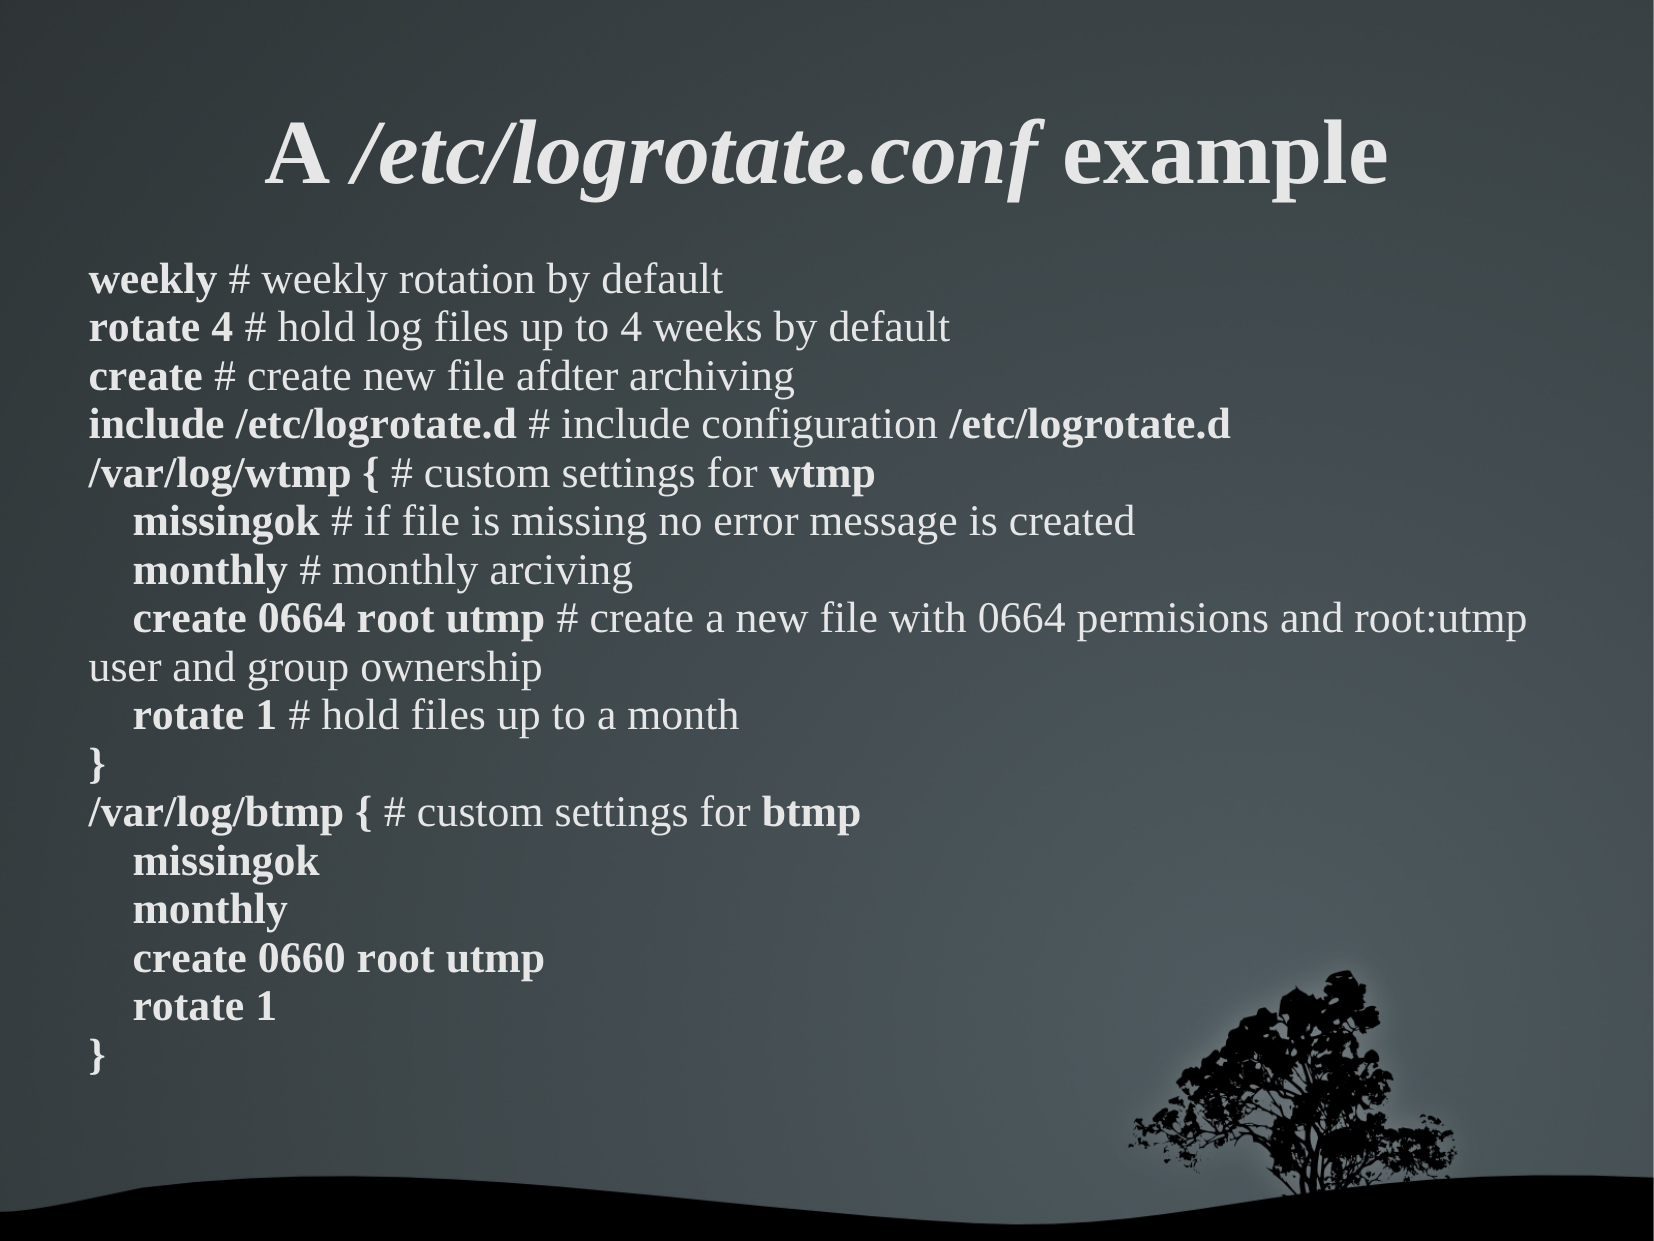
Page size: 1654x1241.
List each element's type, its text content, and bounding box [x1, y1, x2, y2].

title A /etc/logrotate.conf example [82, 49, 1571, 257]
list weekly # weekly rotation by default rotate 4 # hold log files up to 4 weeks by default create # create new file afdter archiving include /etc/logrotate.d # include configuration /etc/logrotate.d /var/log/wtmp { # custom settings for wtmp missingok # if file is missing no error message is created monthly # monthly arciving create 0664 root utmp # create a new file with 0664 permisions and root:utmp user and group ownership rotate 1 # hold files up to a month } /var/log/btmp { # custom settings for btmp missingok monthly create 0660 root utmp rotate 1 } [88, 254, 1577, 1220]
picture [0, 0, 1654, 1241]
